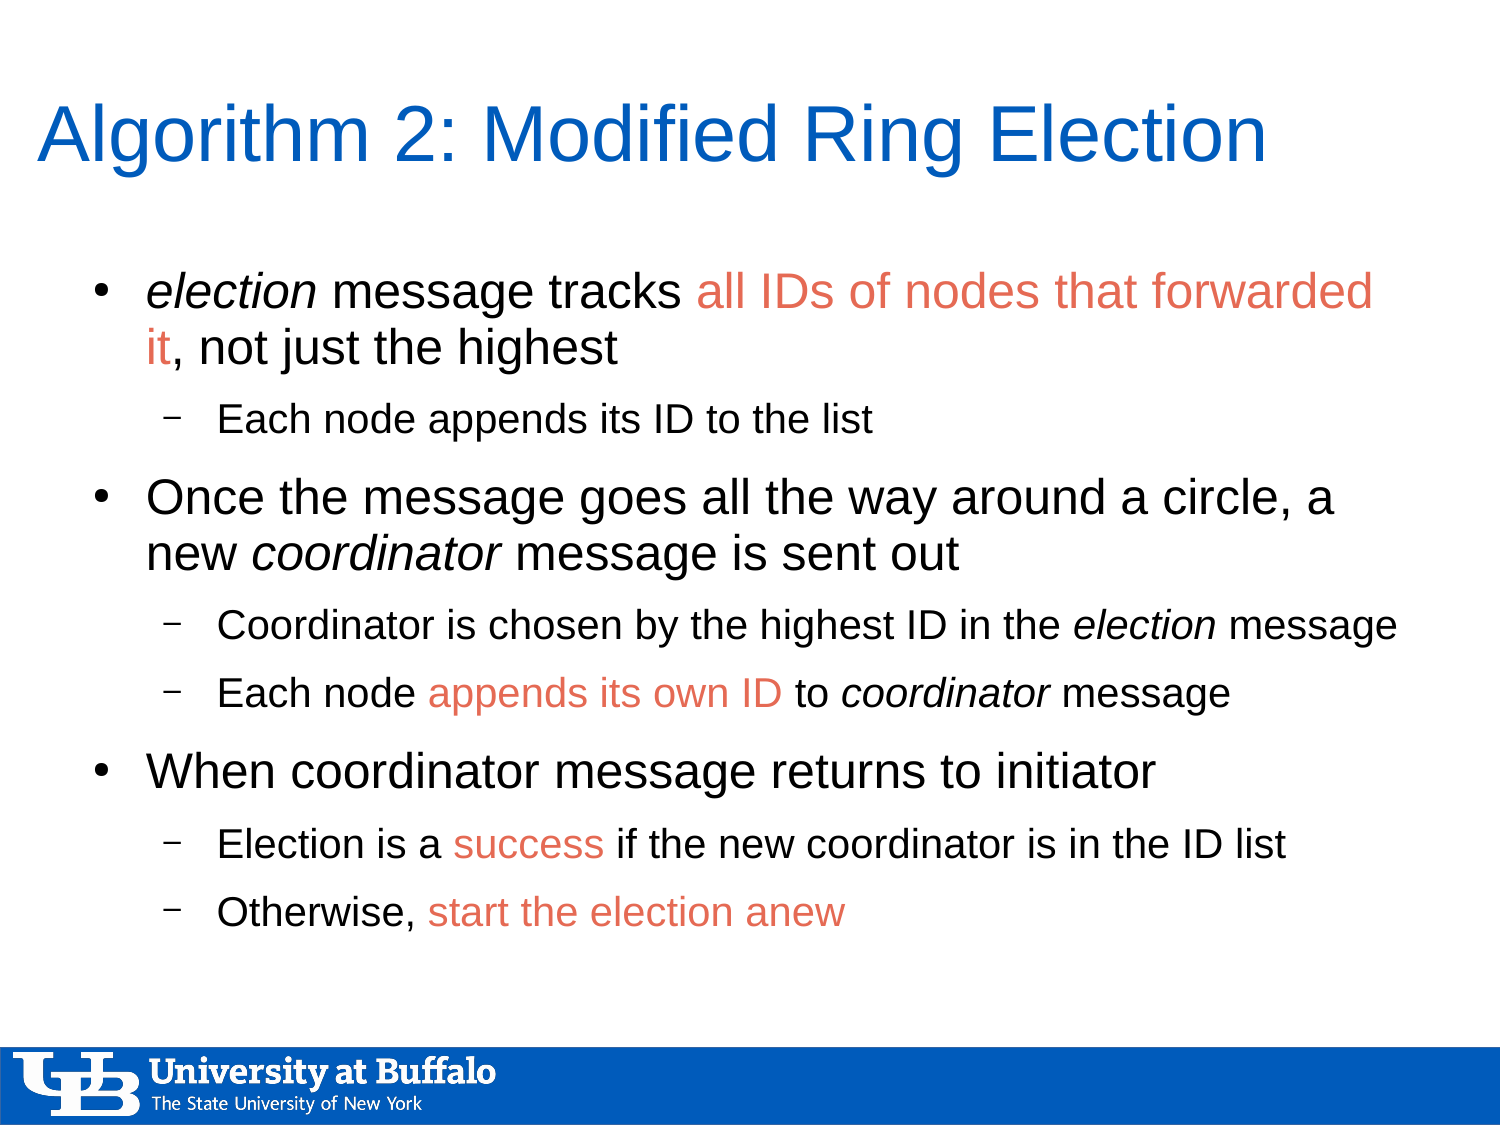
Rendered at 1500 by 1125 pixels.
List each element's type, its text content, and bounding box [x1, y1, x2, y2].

title Algorithm 2: Modified Ring Election [37, 40, 1388, 228]
list election message tracks all IDs of nodes that forwarded it, not just the highest Each node appends its ID to the list Once the message goes all the way around a circle, a new coordinator message is sent out Coordinator is chosen by the highest ID in the election message Each node appends its own ID to coordinator message When coordinator message returns to initiator Election is a success if the new coordinator is in the ID list Otherwise, start the election anew [75, 263, 1425, 916]
picture [13, 1052, 496, 1116]
